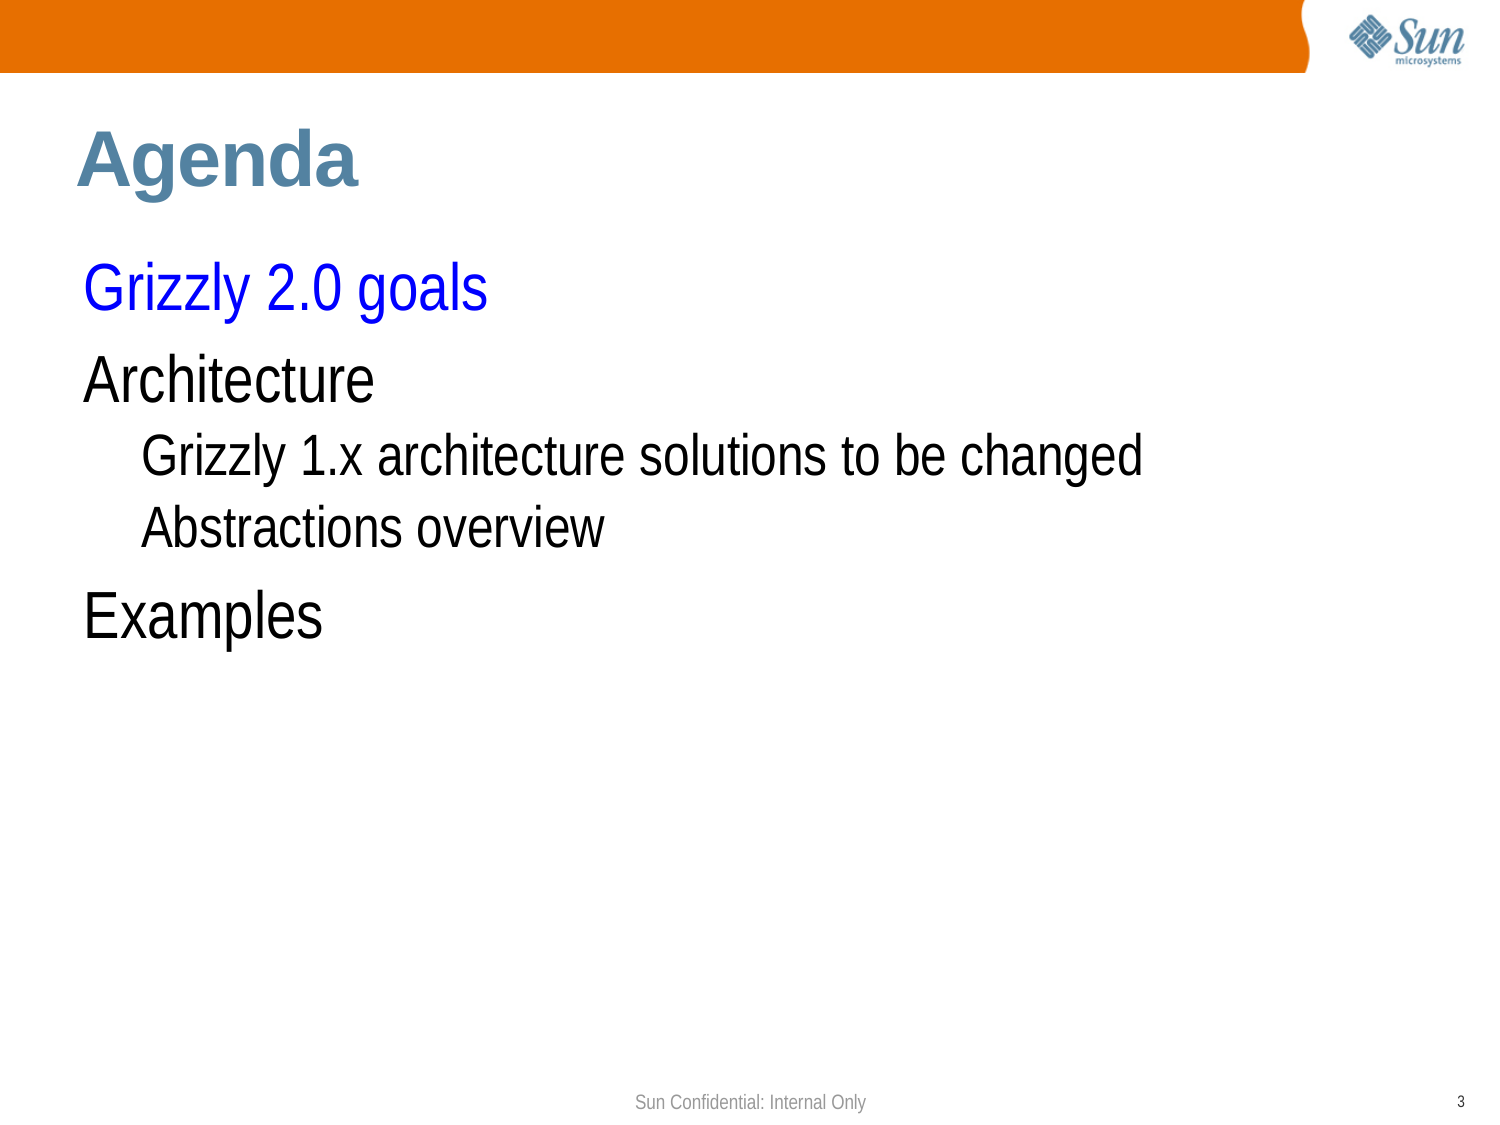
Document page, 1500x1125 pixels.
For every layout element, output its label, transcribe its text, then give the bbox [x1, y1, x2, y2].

picture [0, 0, 1500, 73]
title Agenda [75, 123, 1437, 227]
list Grizzly 2.0 goals Architecture Grizzly 1.x architecture solutions to be changed Abstractions overview Examples [64, 258, 1401, 1062]
